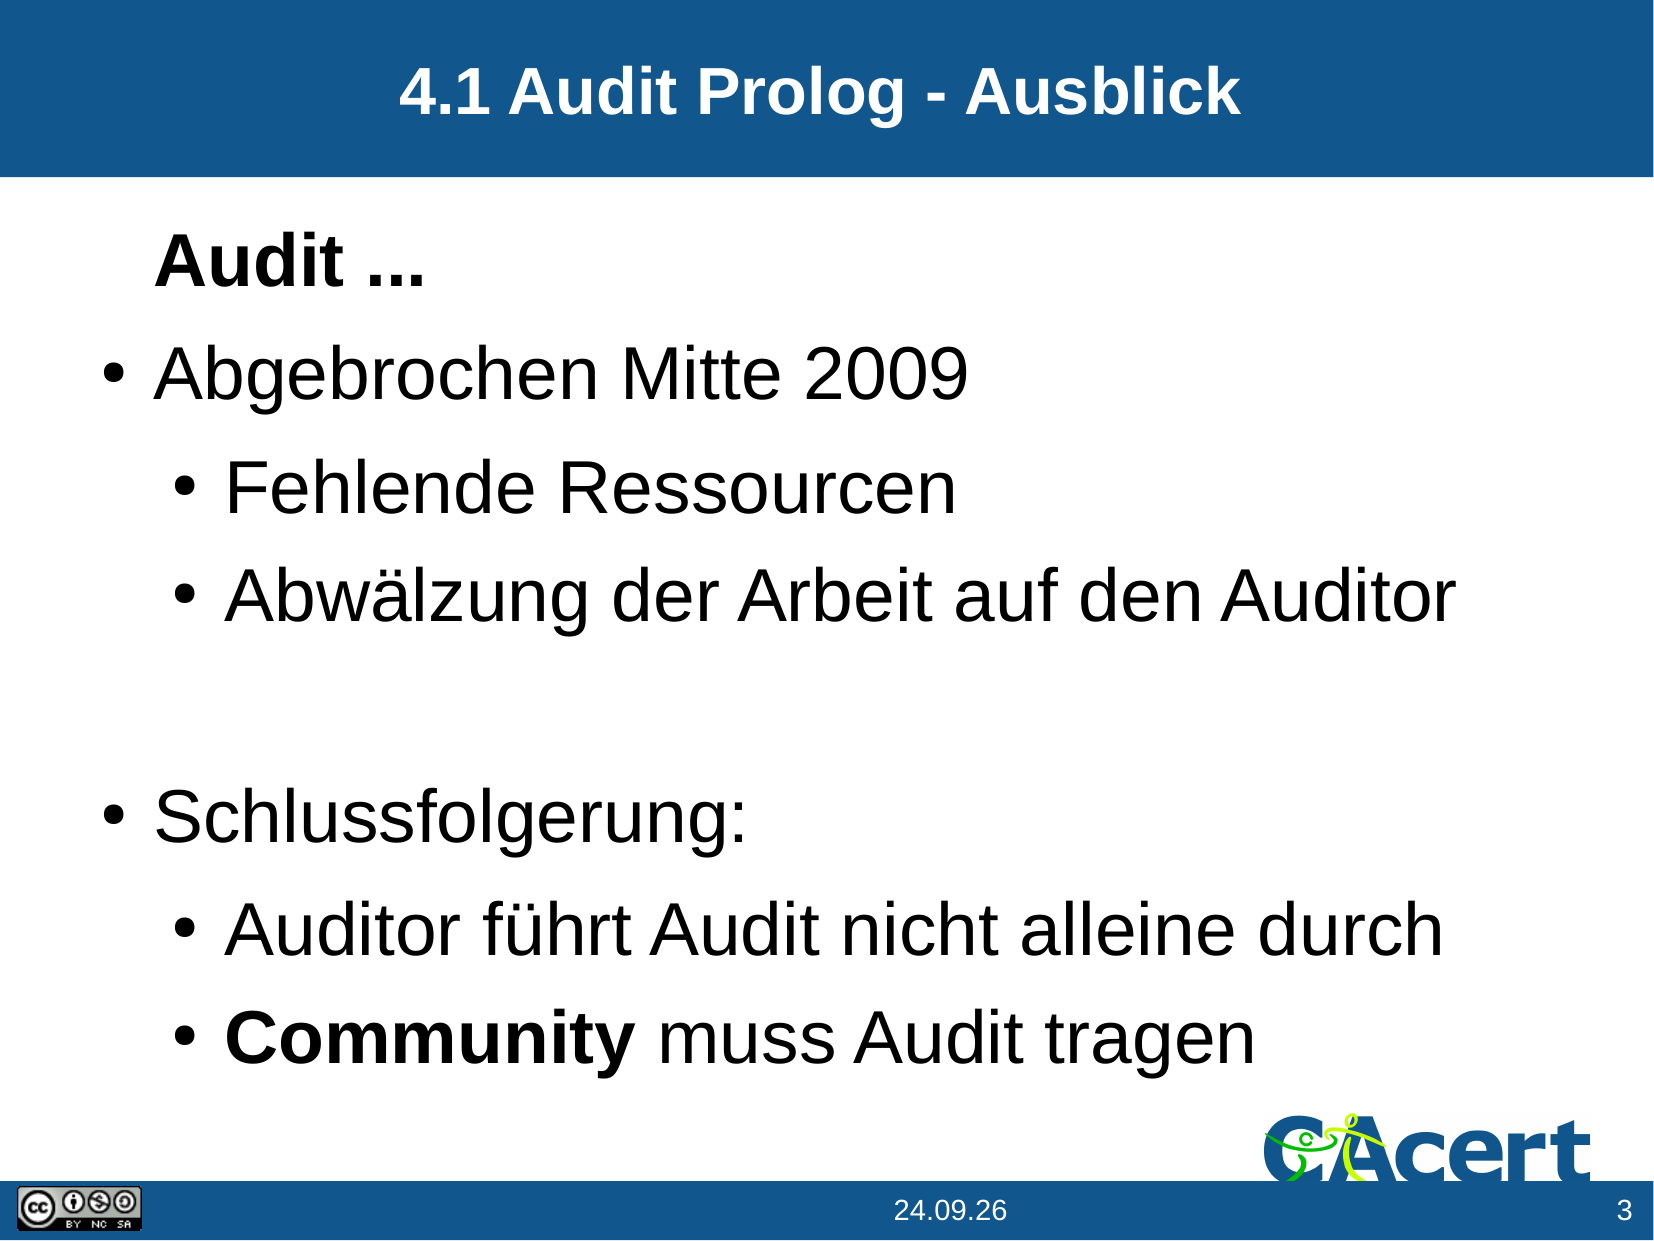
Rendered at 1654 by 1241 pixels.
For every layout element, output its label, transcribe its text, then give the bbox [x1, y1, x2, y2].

picture [17, 1186, 142, 1231]
picture [1263, 1112, 1591, 1181]
title 4.1 Audit Prolog - Ausblick [76, 17, 1565, 166]
list Audit ... Abgebrochen Mitte 2009 Fehlende Ressourcen Abwälzung der Arbeit auf den Auditor Schlussfolgerung: Auditor führt Audit nicht alleine durch Community muss Audit tragen [82, 218, 1571, 1091]
